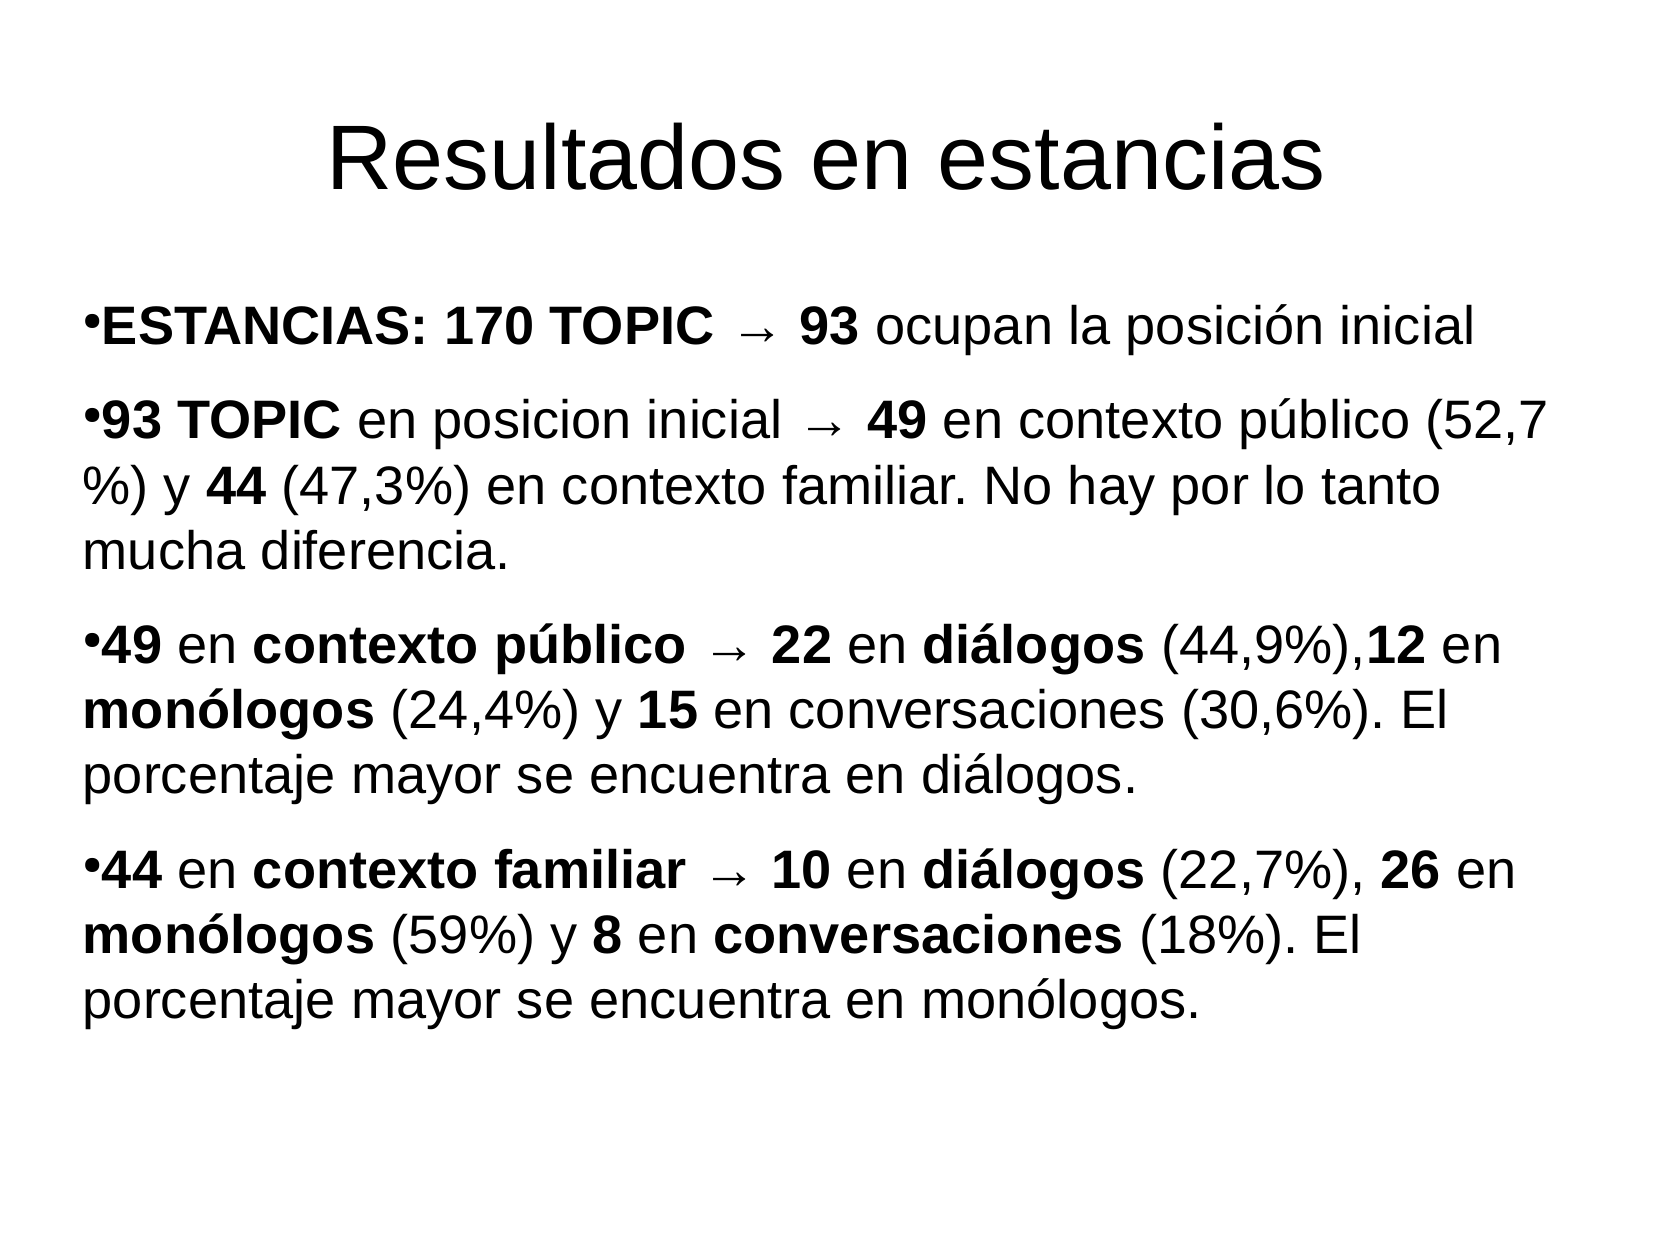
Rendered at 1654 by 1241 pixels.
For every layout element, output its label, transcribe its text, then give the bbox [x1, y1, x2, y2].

title Resultados en estancias [82, 49, 1571, 257]
list ESTANCIAS: 170 TOPIC → 93 ocupan la posición inicial 93 TOPIC en posicion inicial → 49 en contexto público (52,7 %) y 44 (47,3%) en contexto familiar. No hay por lo tanto mucha diferencia. 49 en contexto público → 22 en diálogos (44,9%),12 en monólogos (24,4%) y 15 en conversaciones (30,6%). El porcentaje mayor se encuentra en diálogos. 44 en contexto familiar → 10 en diálogos (22,7%), 26 en monólogos (59%) y 8 en conversaciones (18%). El porcentaje mayor se encuentra en monólogos. [82, 290, 1571, 1109]
